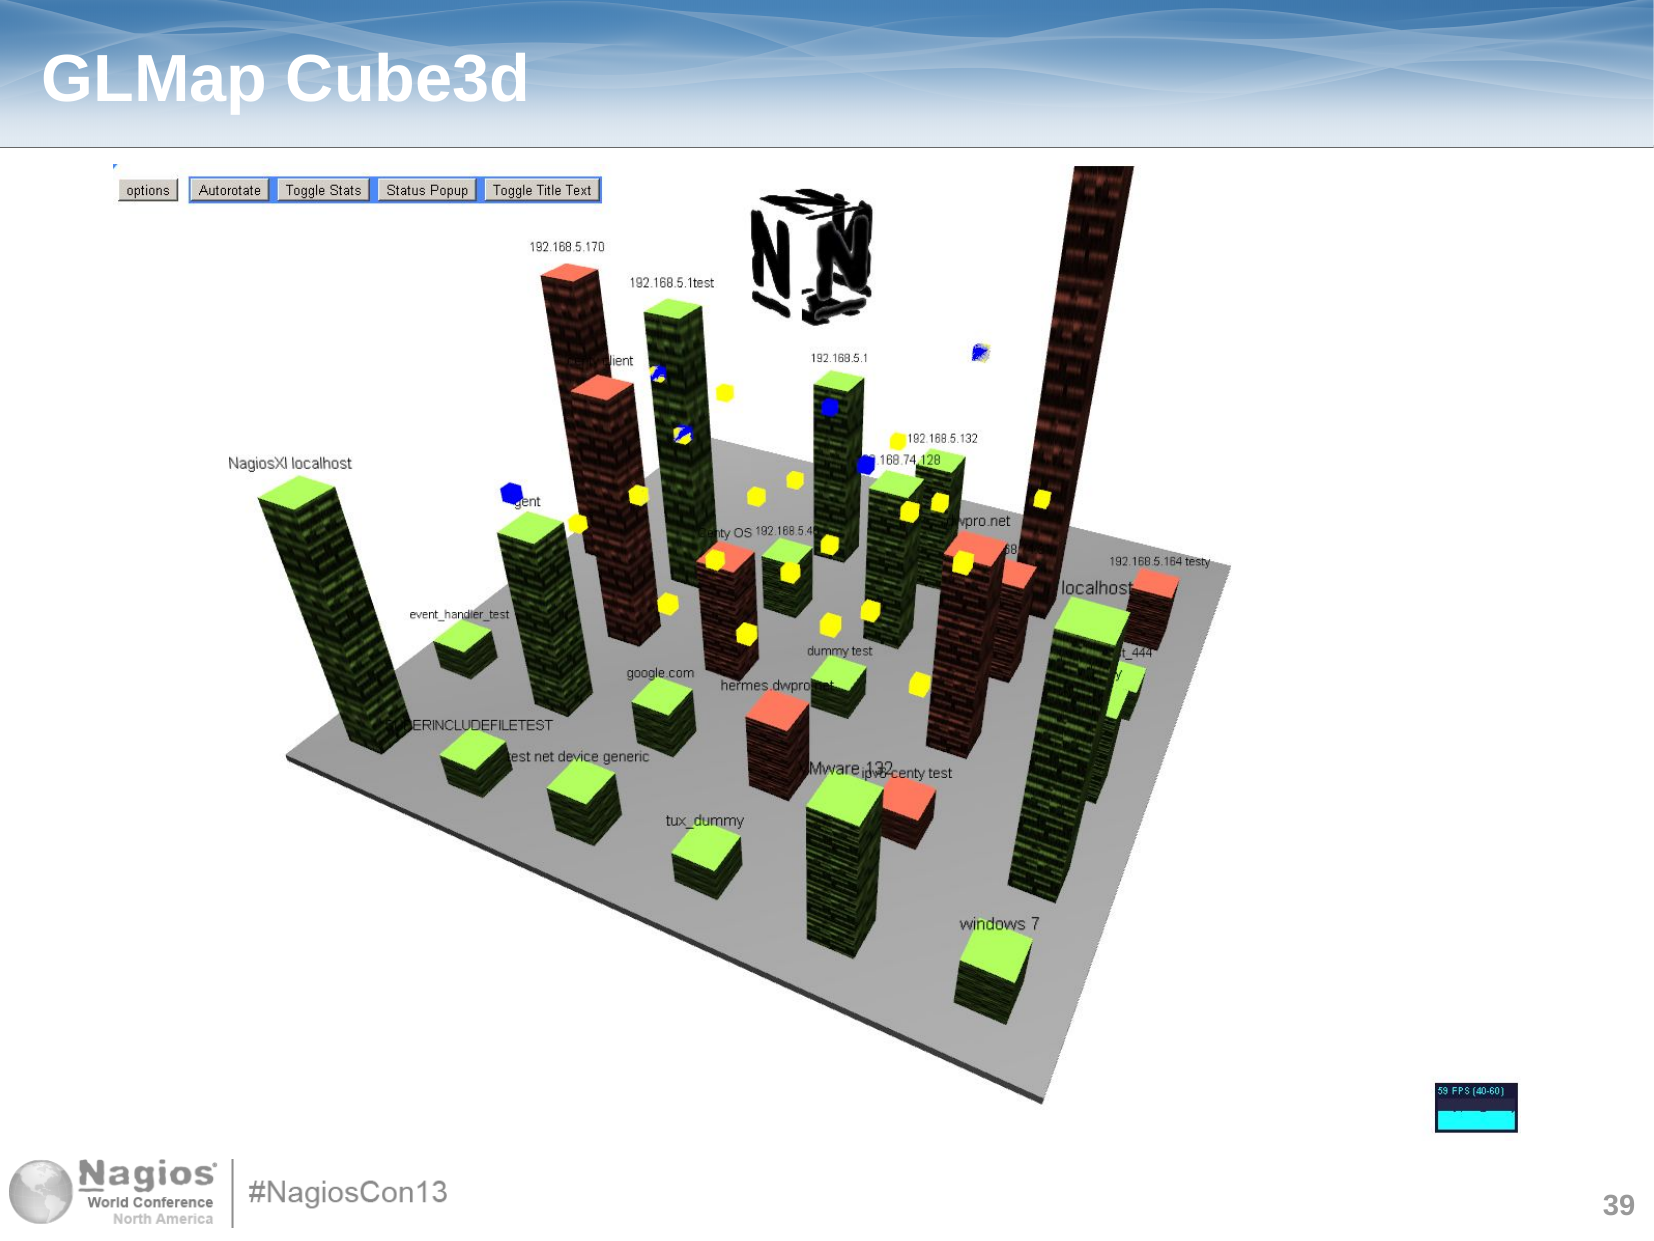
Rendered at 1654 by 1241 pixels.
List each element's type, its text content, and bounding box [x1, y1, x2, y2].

picture [113, 164, 1521, 1141]
picture [9, 1159, 453, 1228]
title GLMap Cube3d [41, 29, 1248, 127]
picture [0, 0, 1654, 147]
